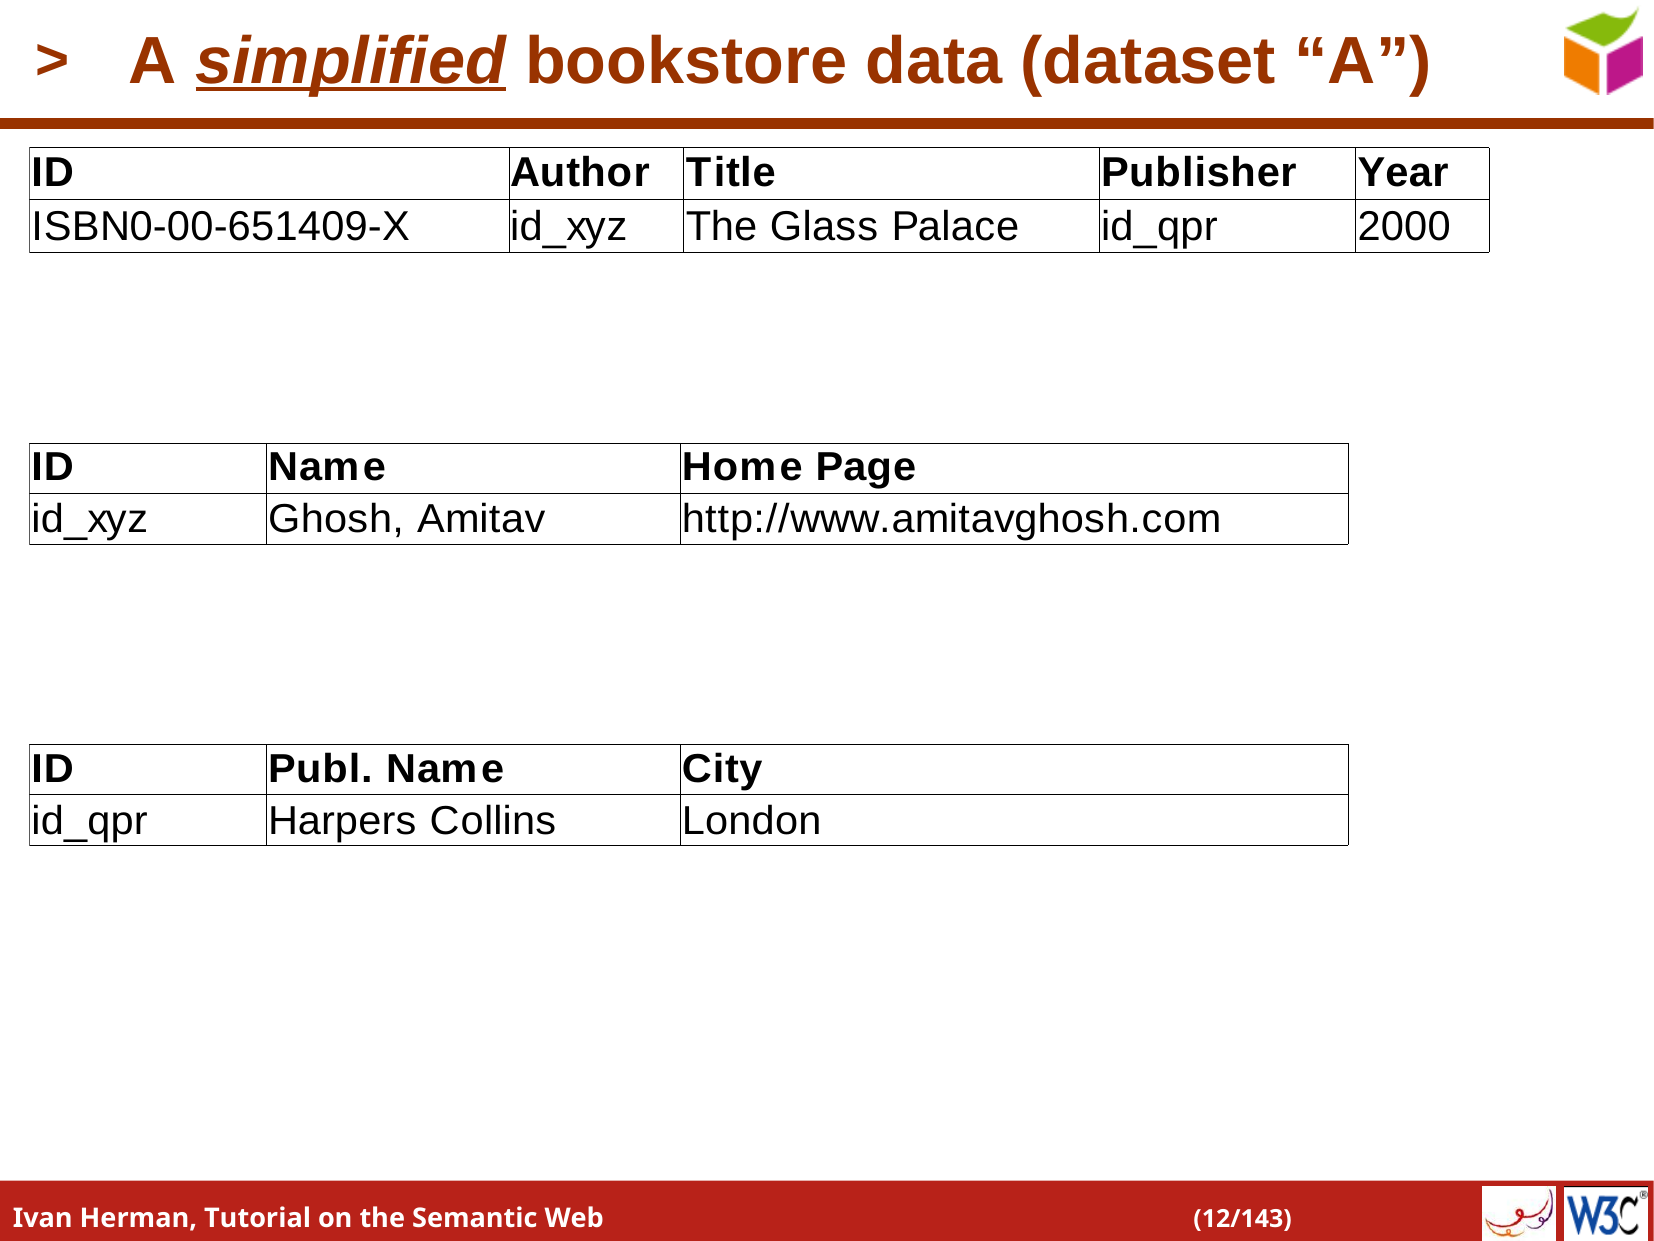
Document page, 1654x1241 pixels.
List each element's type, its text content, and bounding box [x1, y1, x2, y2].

chart [29, 147, 1624, 1241]
picture [1606, 1186, 1648, 1241]
title A simplified bookstore data (dataset “A”) [93, 0, 1493, 119]
picture [1564, 5, 1643, 95]
